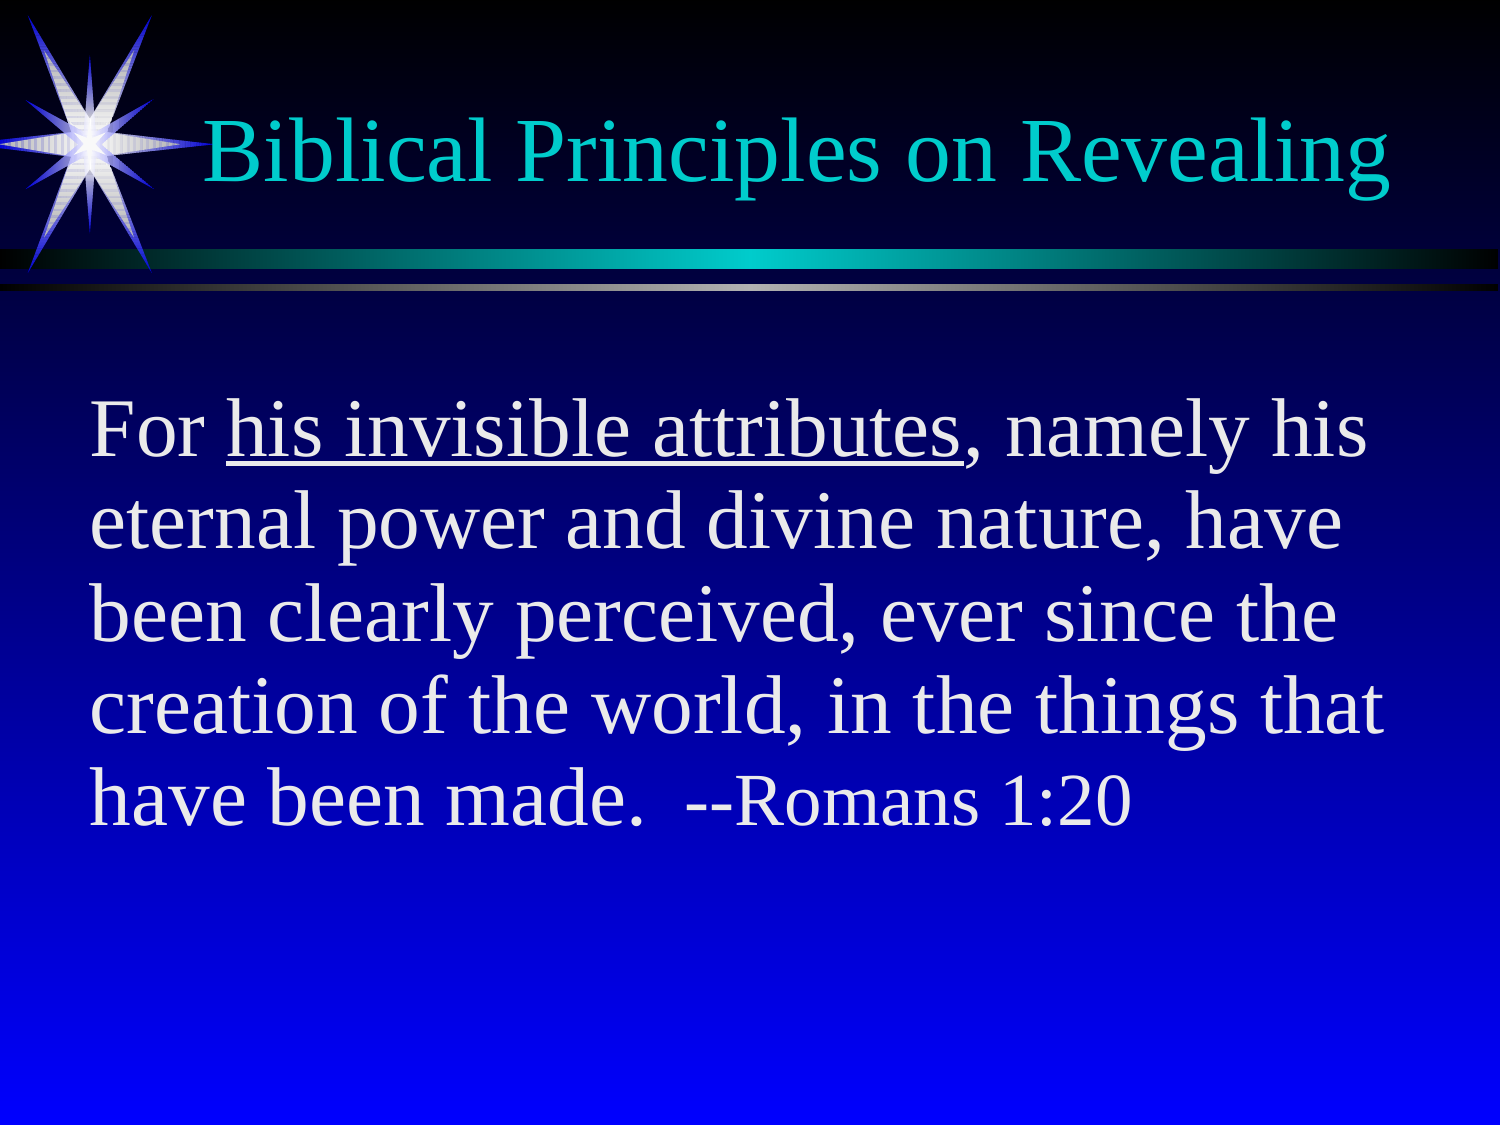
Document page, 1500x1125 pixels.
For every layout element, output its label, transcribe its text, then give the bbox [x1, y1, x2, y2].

title Biblical Principles on Revealing [187, 48, 1463, 252]
text_box For his invisible attributes, namely his eternal power and divine nature, have been clearly perceived, ever since the creation of the world, in the things that have been made. --Romans 1:20 [75, 375, 1426, 852]
